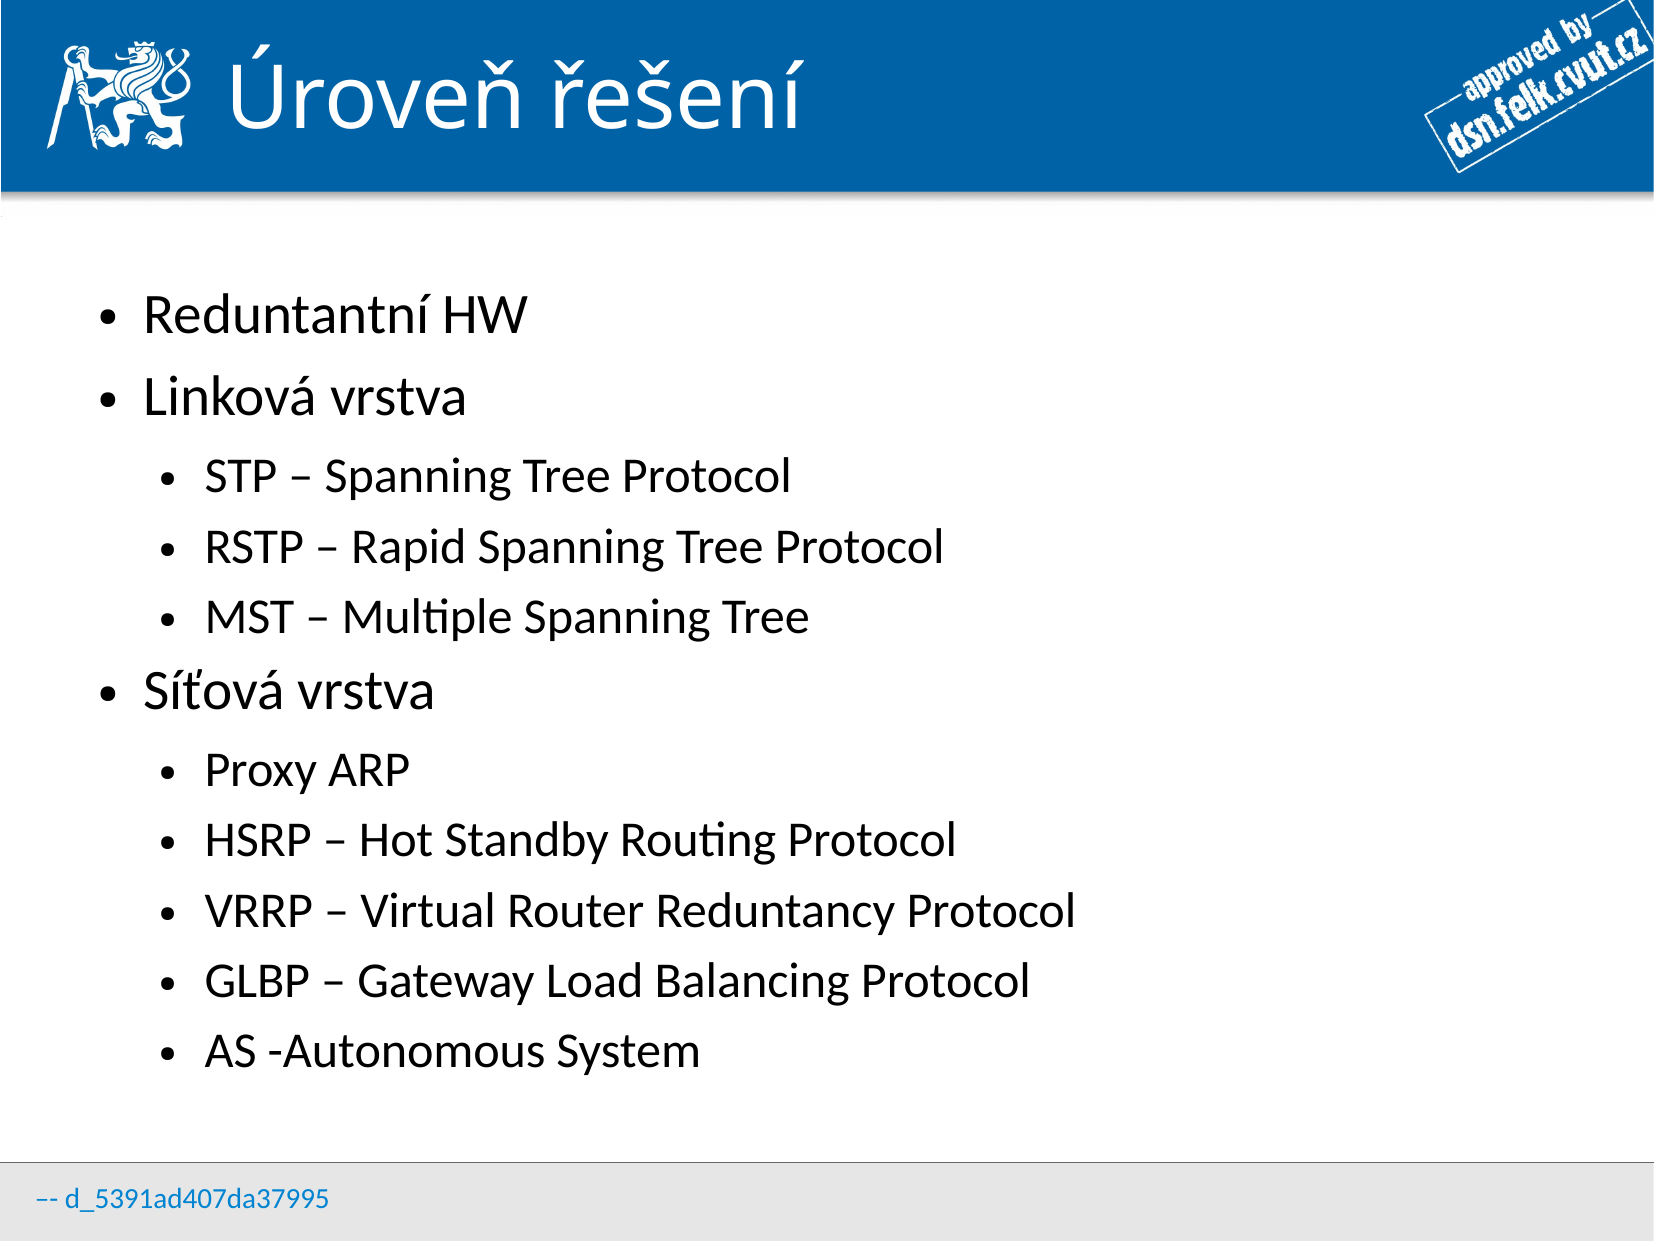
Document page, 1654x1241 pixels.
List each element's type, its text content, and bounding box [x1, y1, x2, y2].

title Úroveň řešení [225, 0, 1426, 188]
picture [1, 0, 1654, 217]
list Reduntantní HW Linková vrstva STP – Spanning Tree Protocol RSTP – Rapid Spanning Tree Protocol MST – Multiple Spanning Tree Síťová vrstva Proxy ARP HSRP – Hot Standby Routing Protocol VRRP – Virtual Router Reduntancy Protocol GLBP – Gateway Load Balancing Protocol AS -Autonomous System [82, 290, 1571, 1087]
